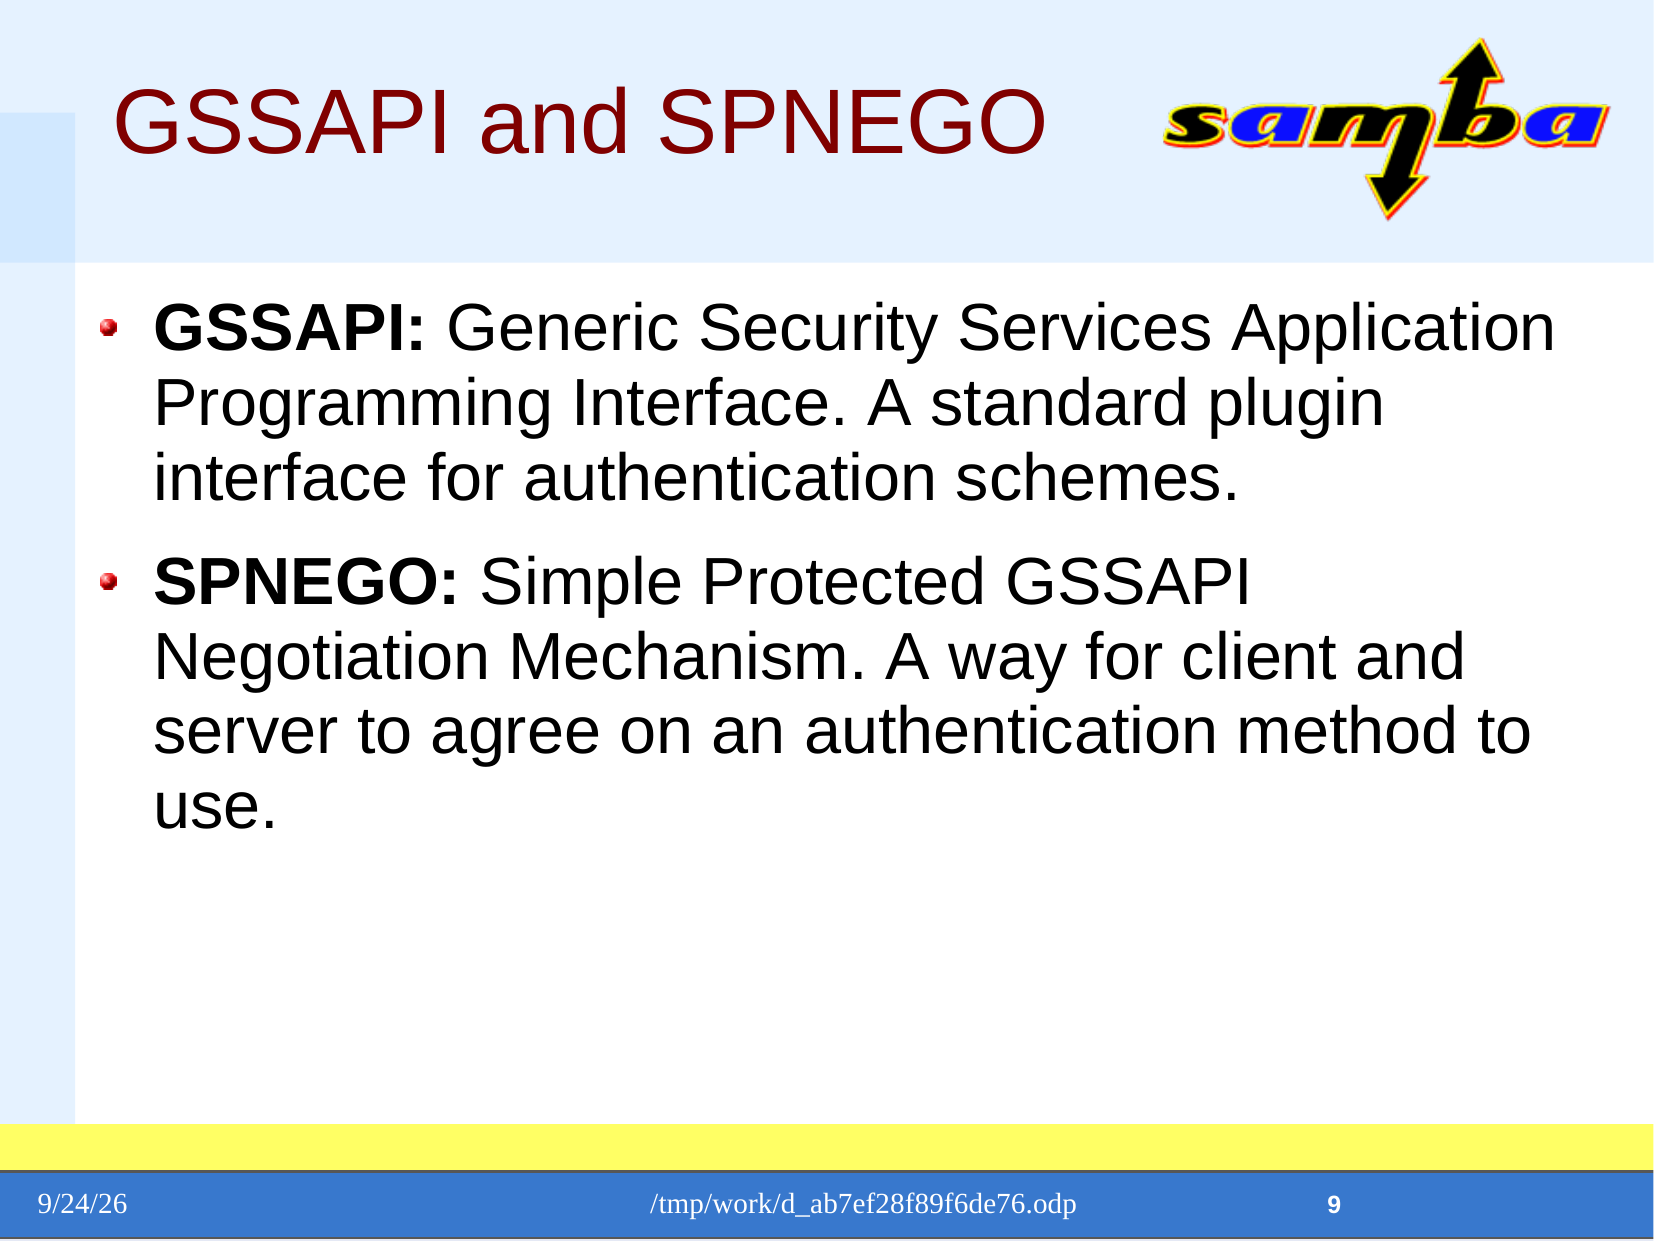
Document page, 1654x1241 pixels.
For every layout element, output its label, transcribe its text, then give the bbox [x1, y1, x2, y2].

picture [793, 1227, 799, 1238]
title GSSAPI and SPNEGO [0, 7, 1163, 238]
list GSSAPI: Generic Security Services Application Programming Interface. A standard plugin interface for authentication schemes. SPNEGO: Simple Protected GSSAPI Negotiation Mechanism. A way for client and server to agree on an authentication method to use. [82, 290, 1571, 1073]
picture [0, 1124, 1654, 1241]
picture [1163, 37, 1613, 225]
